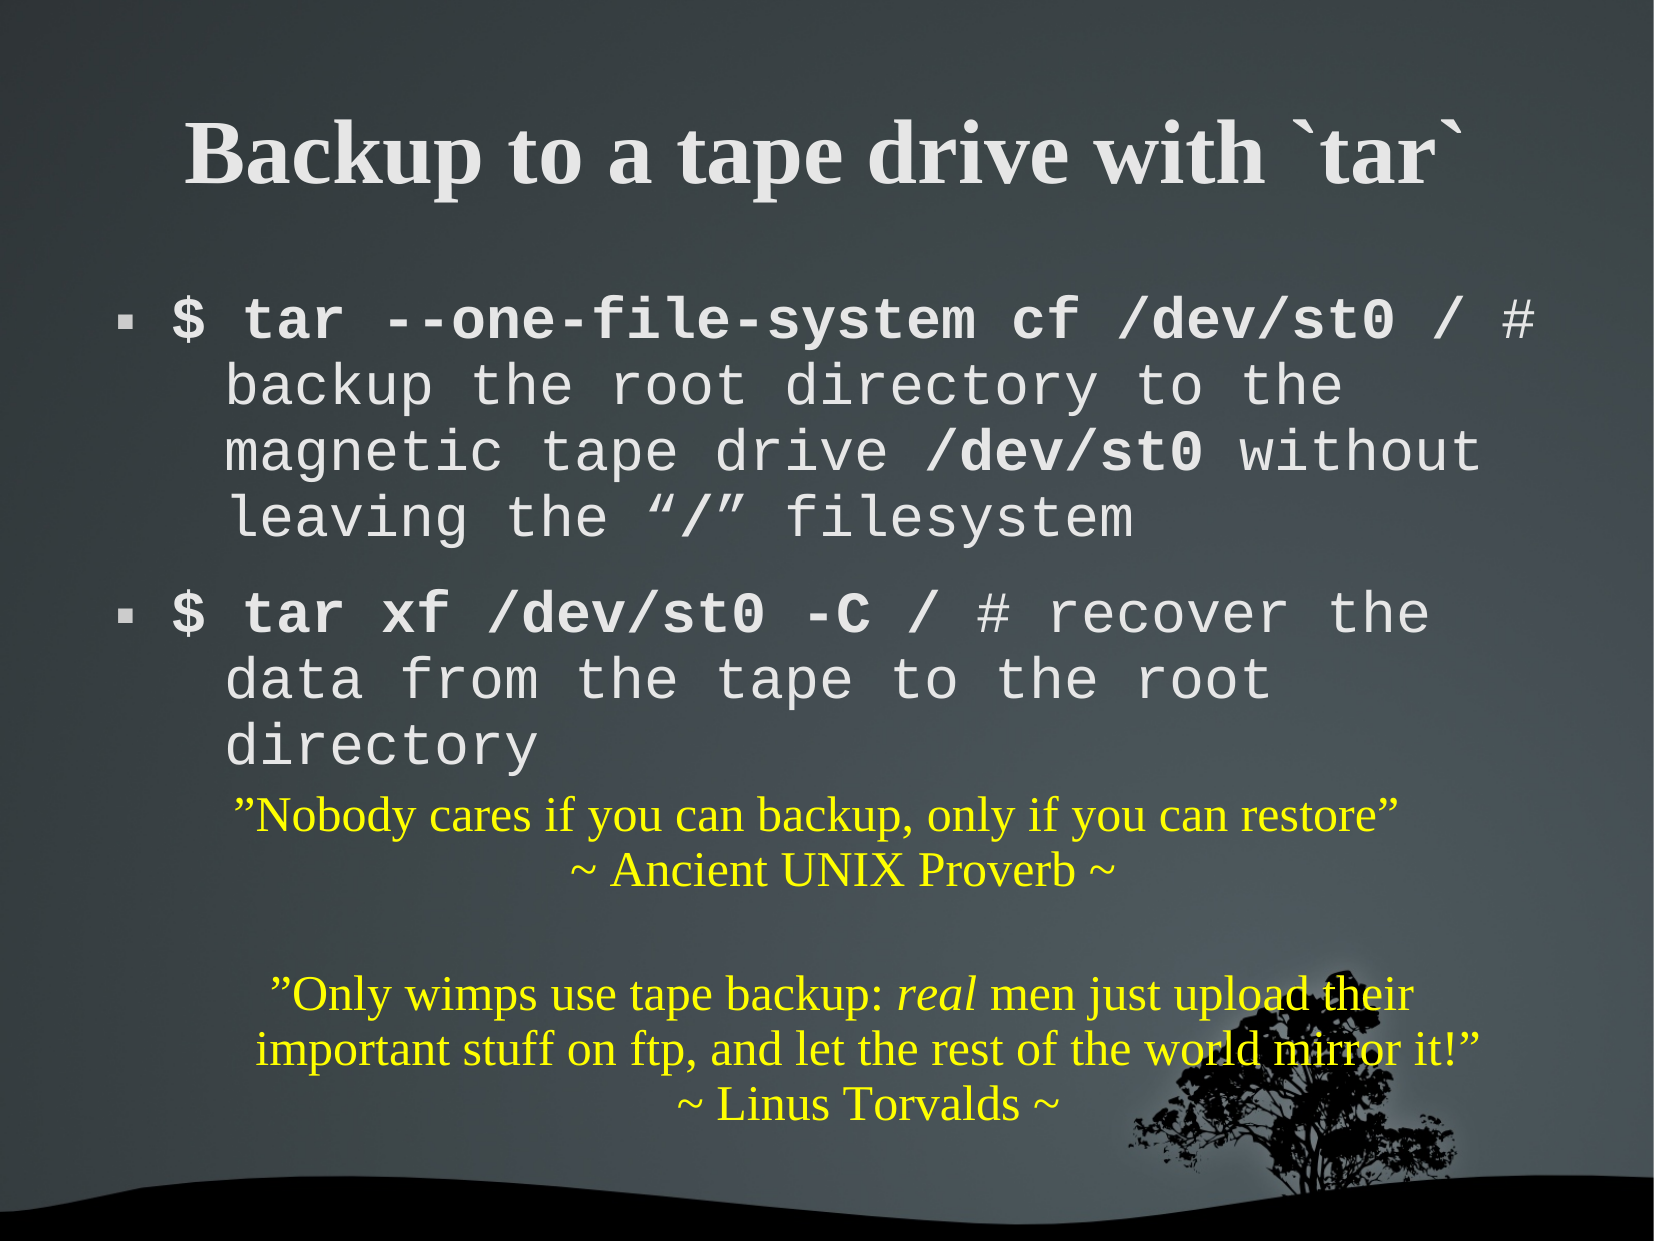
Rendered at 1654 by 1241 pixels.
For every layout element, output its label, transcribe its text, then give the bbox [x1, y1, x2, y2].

title Backup to a tape drive with `tar` [82, 33, 1571, 273]
text_box ”Only wimps use tape backup: real men just upload their important stuff on ftp, and let the rest of the world mirror it!” ~ Linus Torvalds ~ [106, 965, 1489, 1177]
text_box ”Nobody cares if you can backup, only if you can restore” ~ Ancient UNIX Proverb ~ [20, 786, 1525, 898]
picture [0, 0, 1654, 1241]
list $ tar --one-file-system cf /dev/st0 / # backup the root directory to the magnetic tape drive /dev/st0 without leaving the “/” filesystem $ tar xf /dev/st0 -C / # recover the data from the tape to the root directory [82, 290, 1571, 1109]
